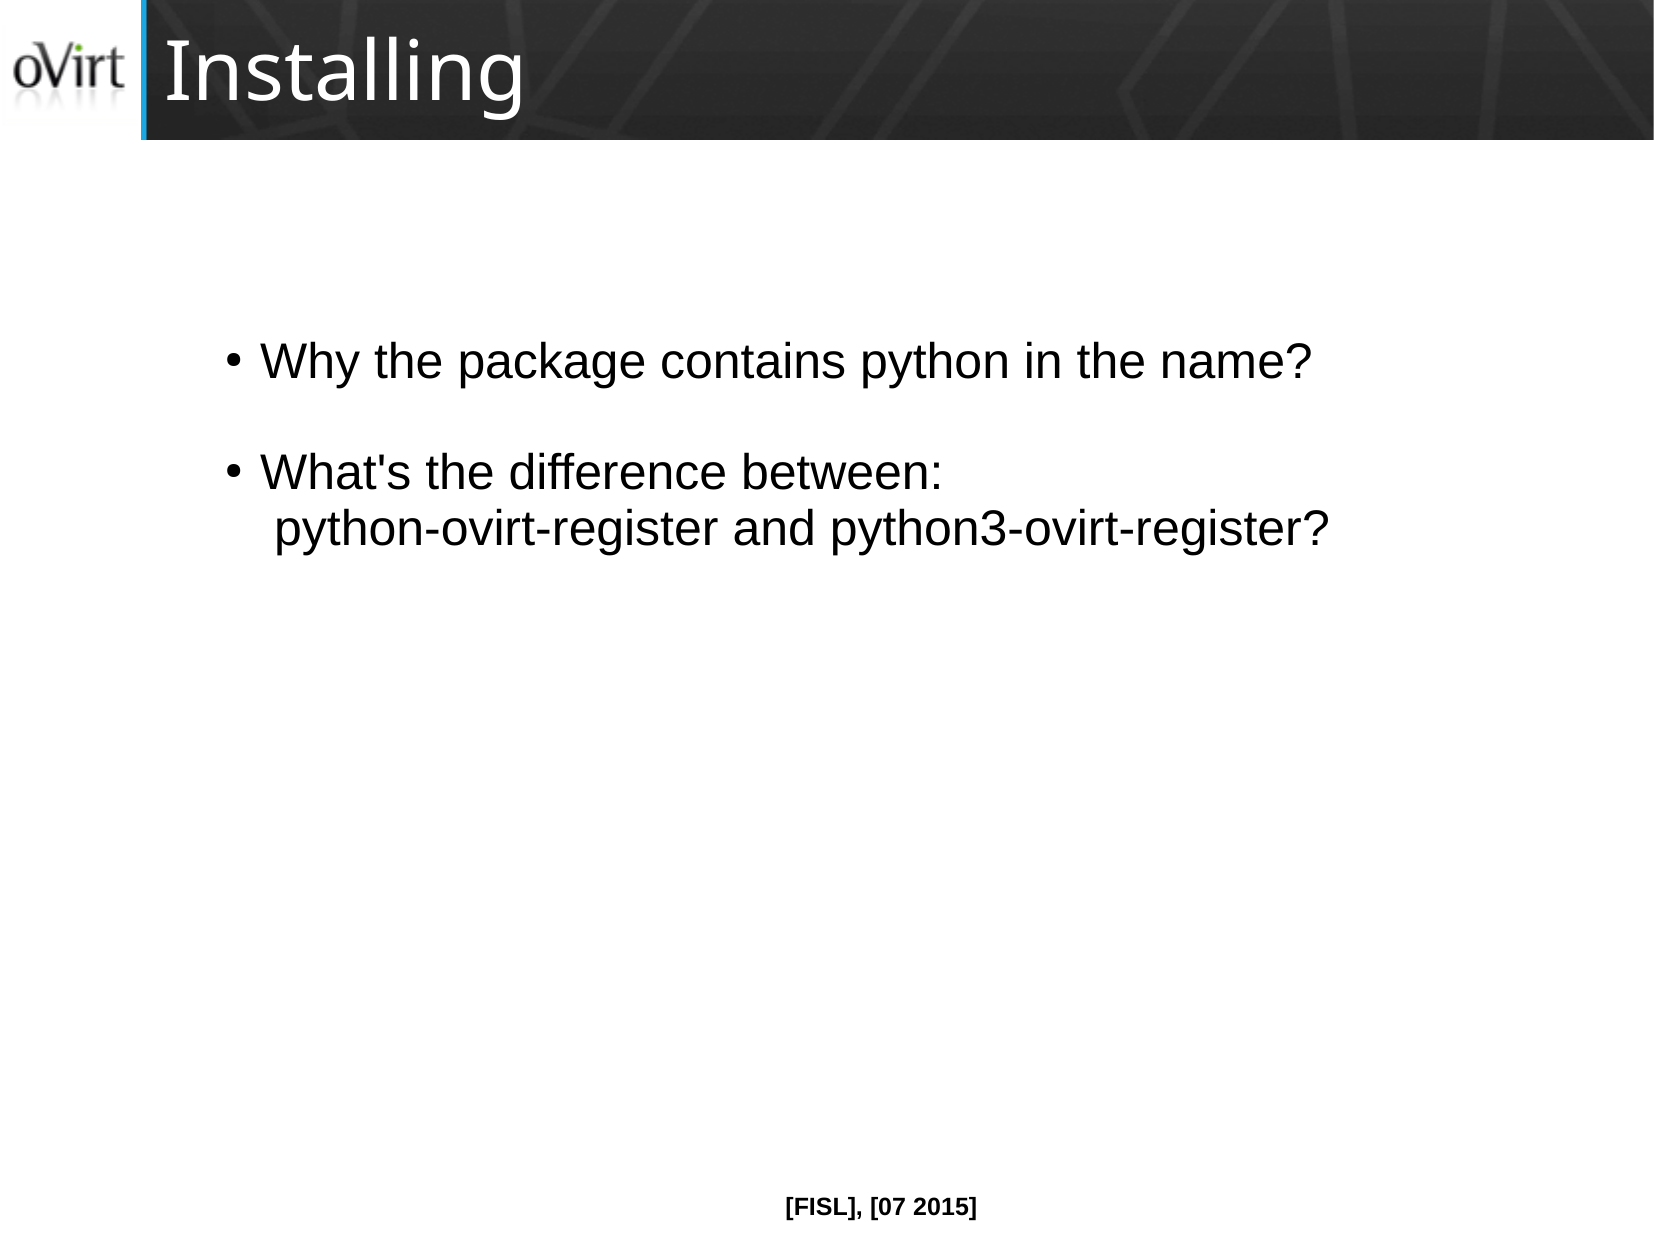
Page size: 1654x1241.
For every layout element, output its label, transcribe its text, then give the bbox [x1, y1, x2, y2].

picture [0, 0, 1654, 140]
text_box Why the package contains python in the name? What's the difference between: python-ovirt-register and python3-ovirt-register? [210, 325, 1366, 676]
title Installing [164, 18, 1653, 119]
